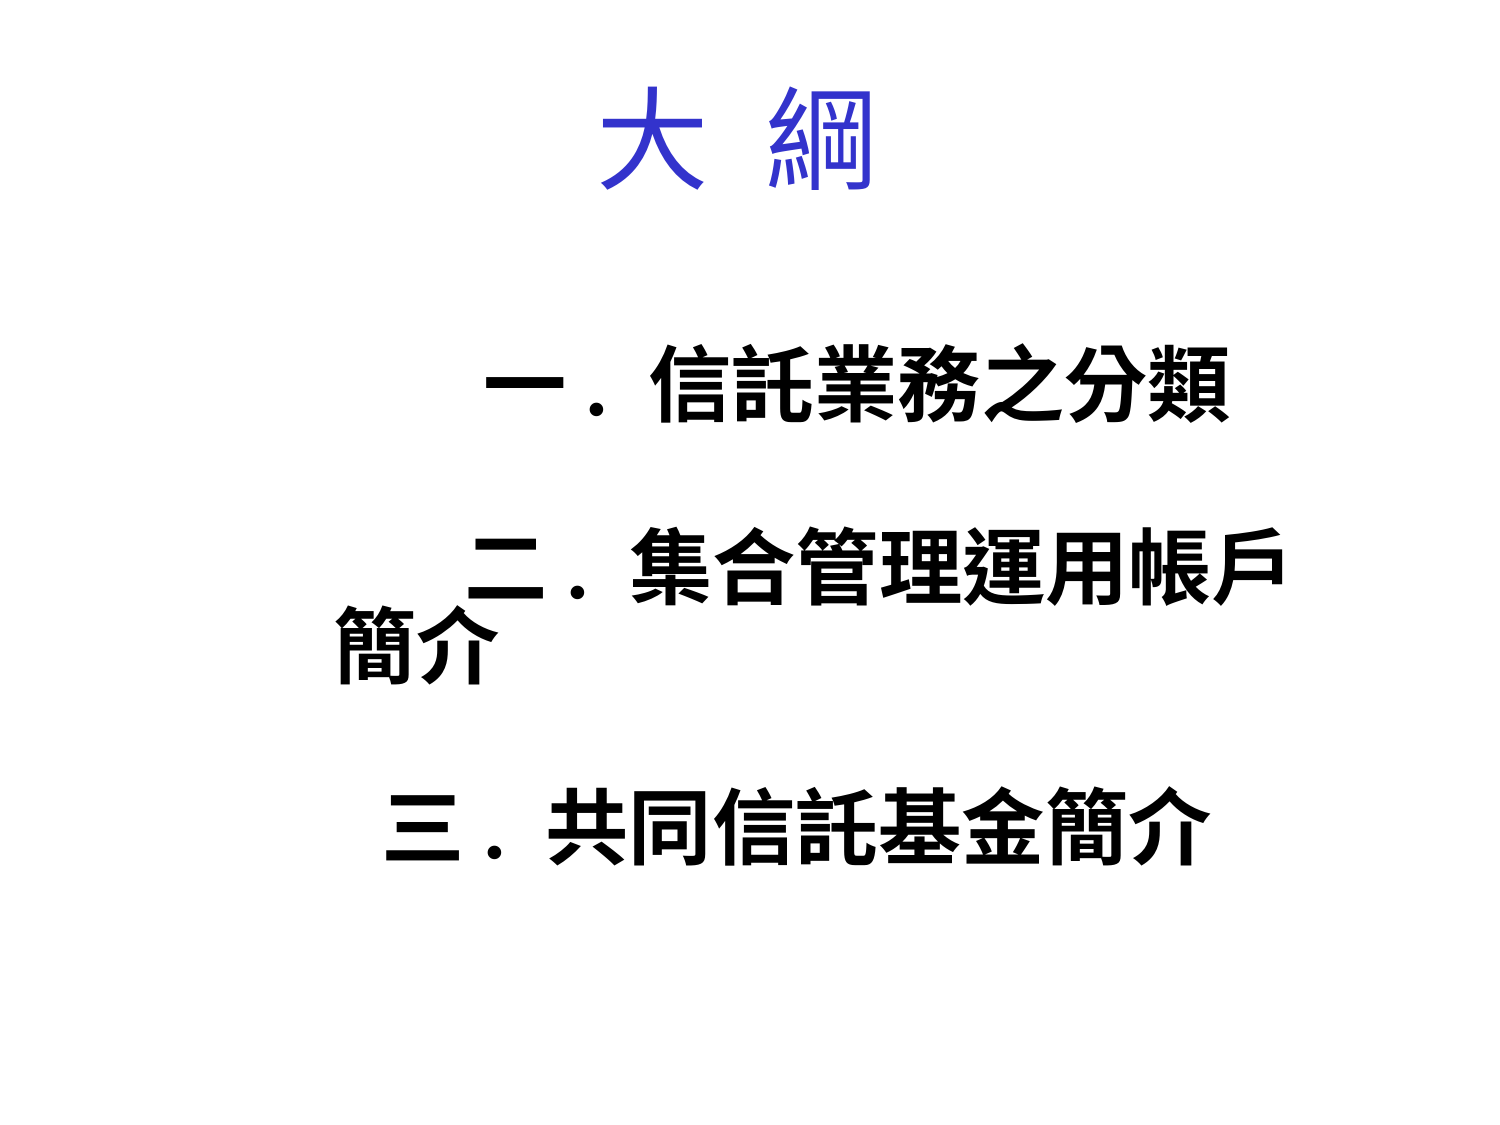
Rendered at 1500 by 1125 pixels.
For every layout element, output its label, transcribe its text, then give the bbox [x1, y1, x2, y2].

text_box 大 綱 [62, 49, 1413, 224]
text_box 一. 信託業務之分類 二. 集合管理運用帳戶簡介 三. 共同信託基金簡介 [262, 237, 1375, 775]
